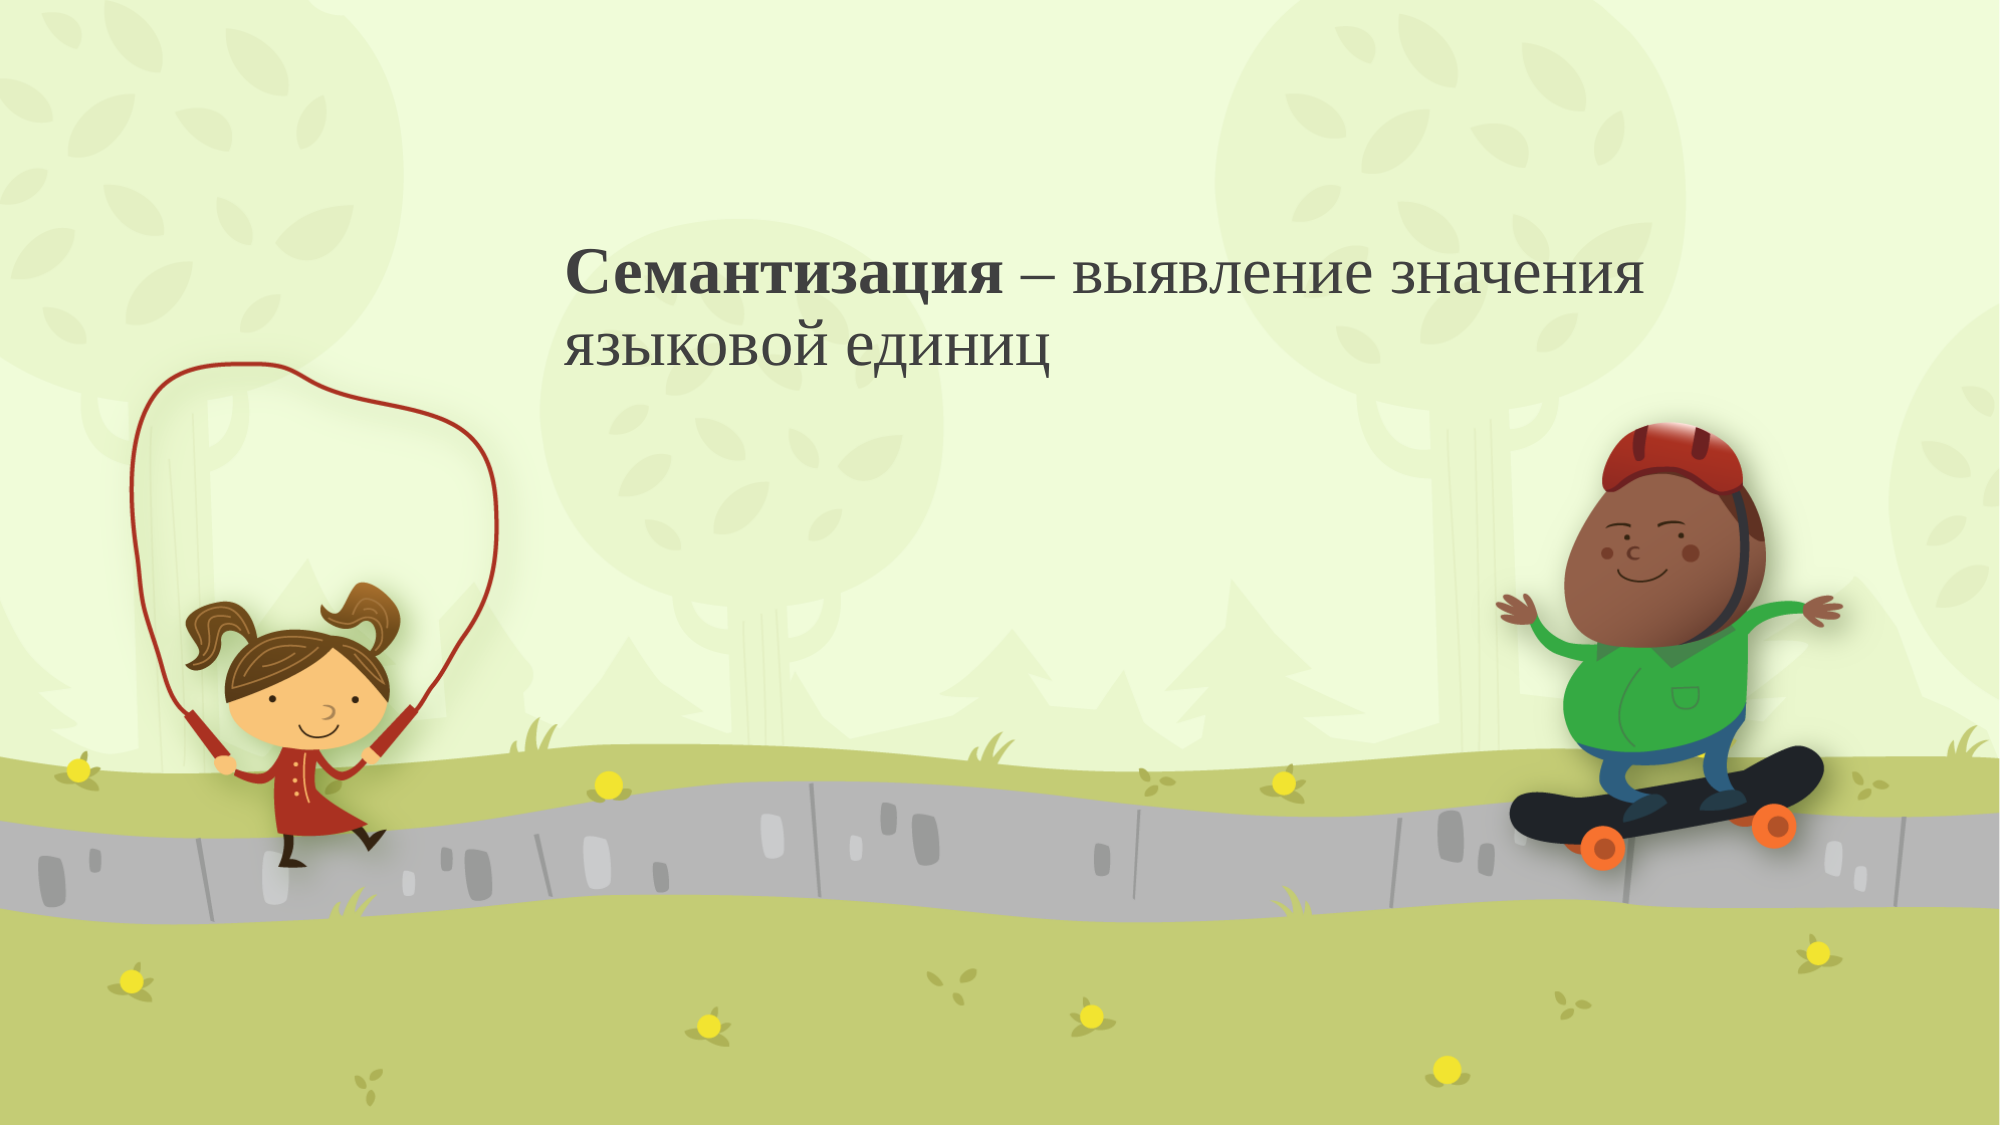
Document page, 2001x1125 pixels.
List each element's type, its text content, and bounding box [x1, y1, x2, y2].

title Семантизация – выявление значения языковой единиц [125, 30, 2000, 331]
